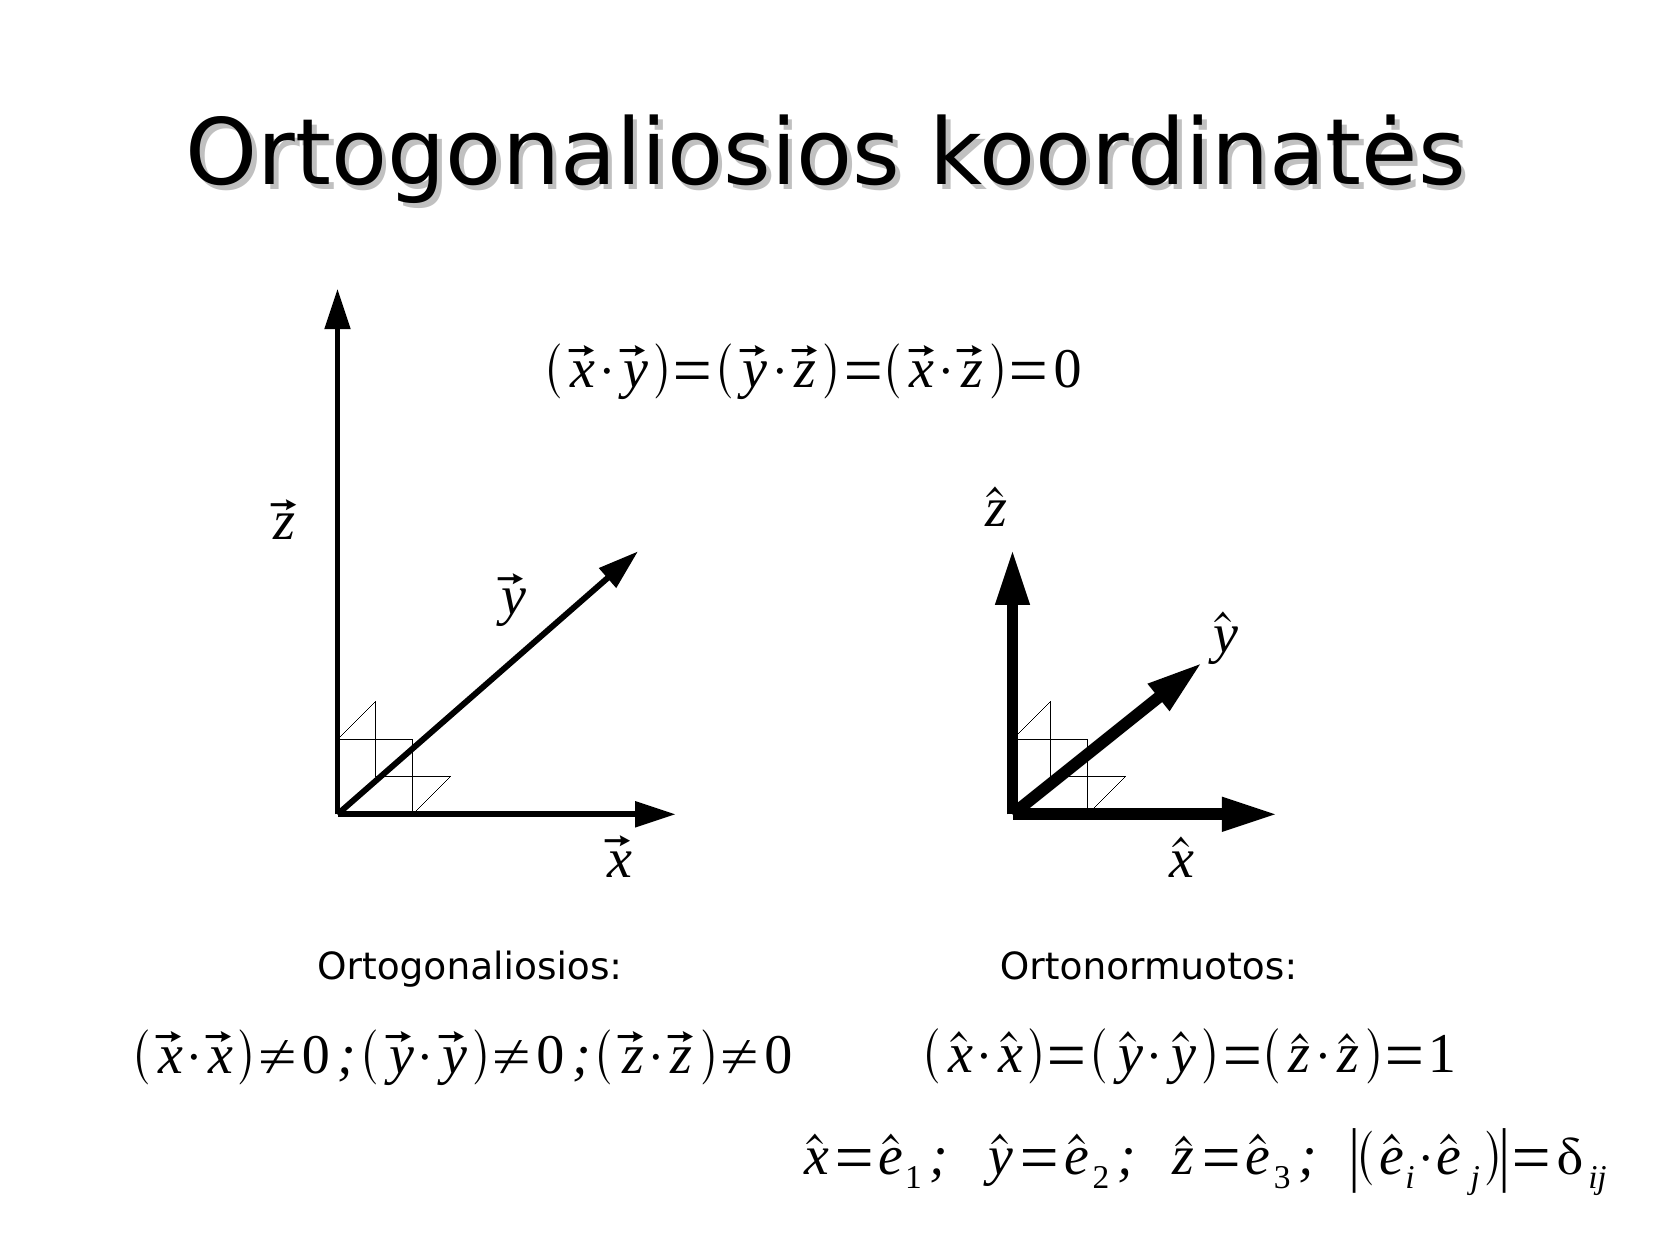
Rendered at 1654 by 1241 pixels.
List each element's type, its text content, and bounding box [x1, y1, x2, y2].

chart [1158, 827, 1201, 890]
chart [487, 564, 532, 627]
chart [793, 1125, 1613, 1196]
chart [539, 337, 1088, 402]
chart [262, 489, 304, 552]
chart [975, 476, 1014, 539]
chart [126, 1023, 798, 1088]
chart [596, 827, 638, 890]
title Ortogonaliosios koordinatės [82, 0, 1571, 631]
text_box Ortonormuotos: [985, 937, 1313, 996]
chart [1200, 602, 1244, 665]
chart [916, 1022, 1463, 1088]
text_box Ortogonaliosios: [302, 937, 638, 996]
